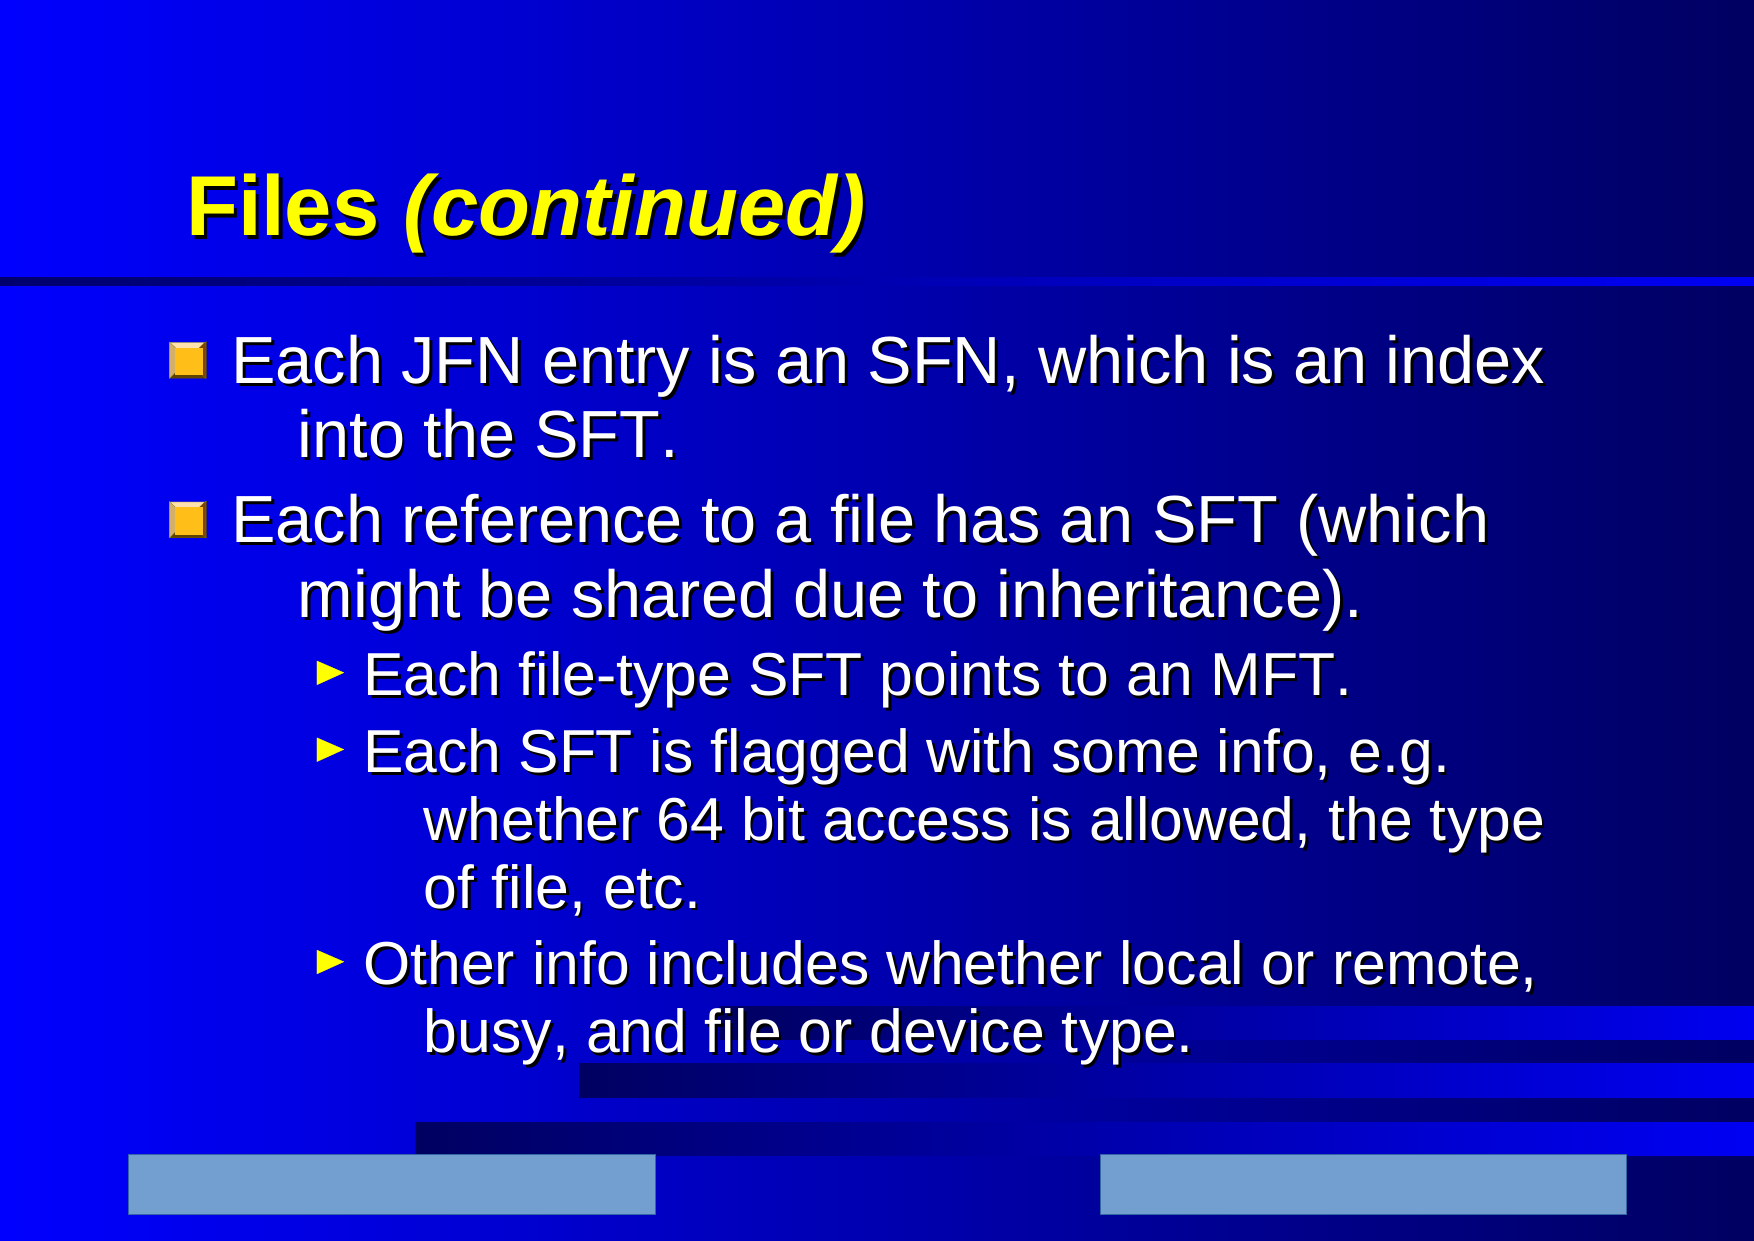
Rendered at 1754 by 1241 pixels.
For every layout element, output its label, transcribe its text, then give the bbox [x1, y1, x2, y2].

text_box Files (continued) [186, 69, 1573, 254]
text_box Each JFN entry is an SFN, which is an index into the SFT. Each reference to a file has an SFT (which might be shared due to inheritance). Each file-type SFT points to an MFT. Each SFT is flagged with some info, e.g. whether 64 bit access is allowed, the type of file, etc. Other info includes whether local or remote, busy, and file or device type. [164, 322, 1575, 1241]
